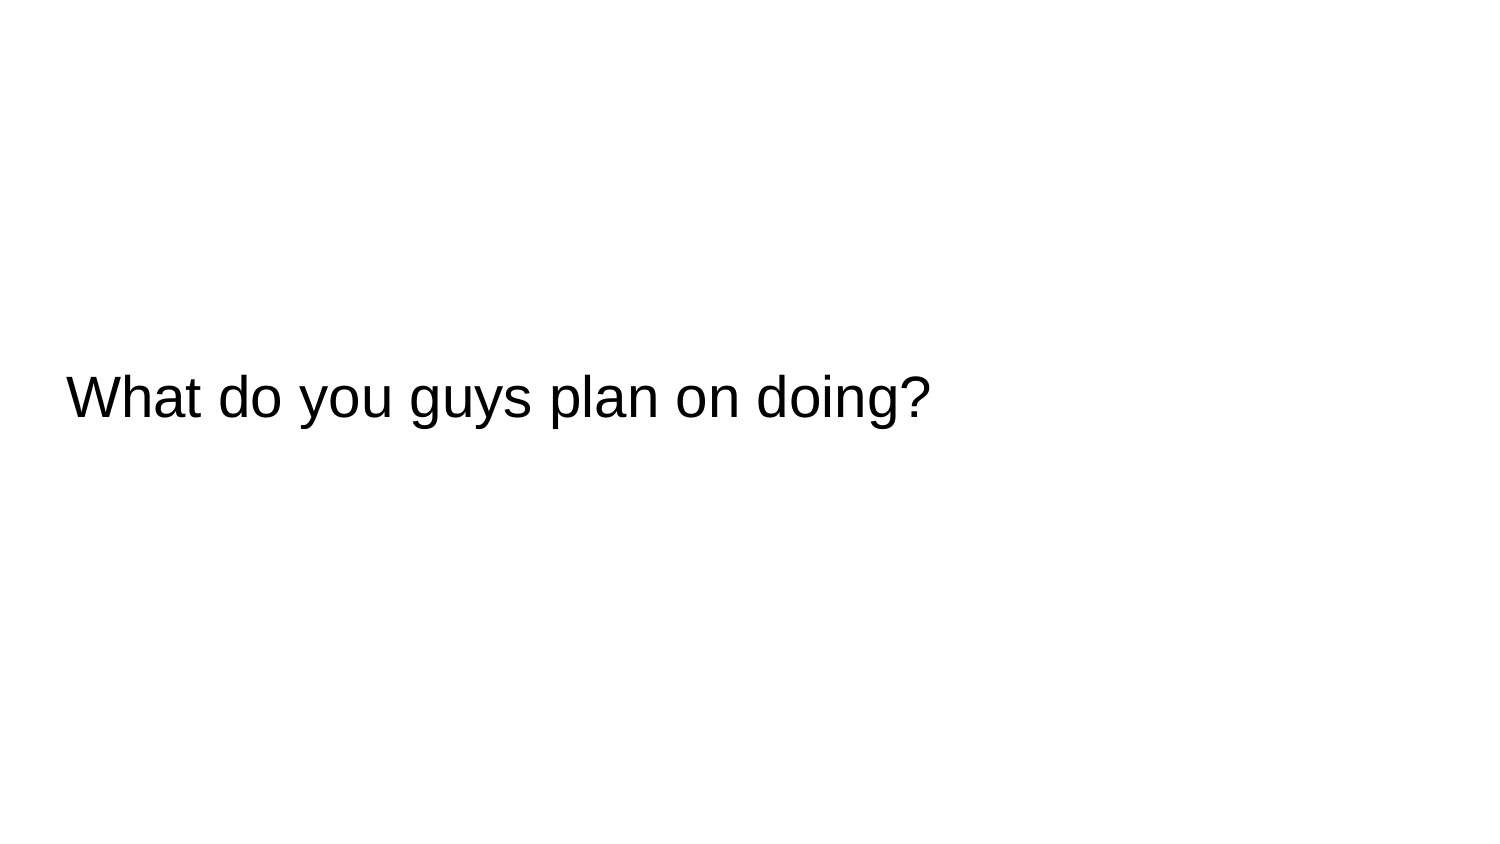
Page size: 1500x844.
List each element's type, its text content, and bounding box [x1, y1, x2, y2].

title What do you guys plan on doing? [51, 344, 1449, 439]
